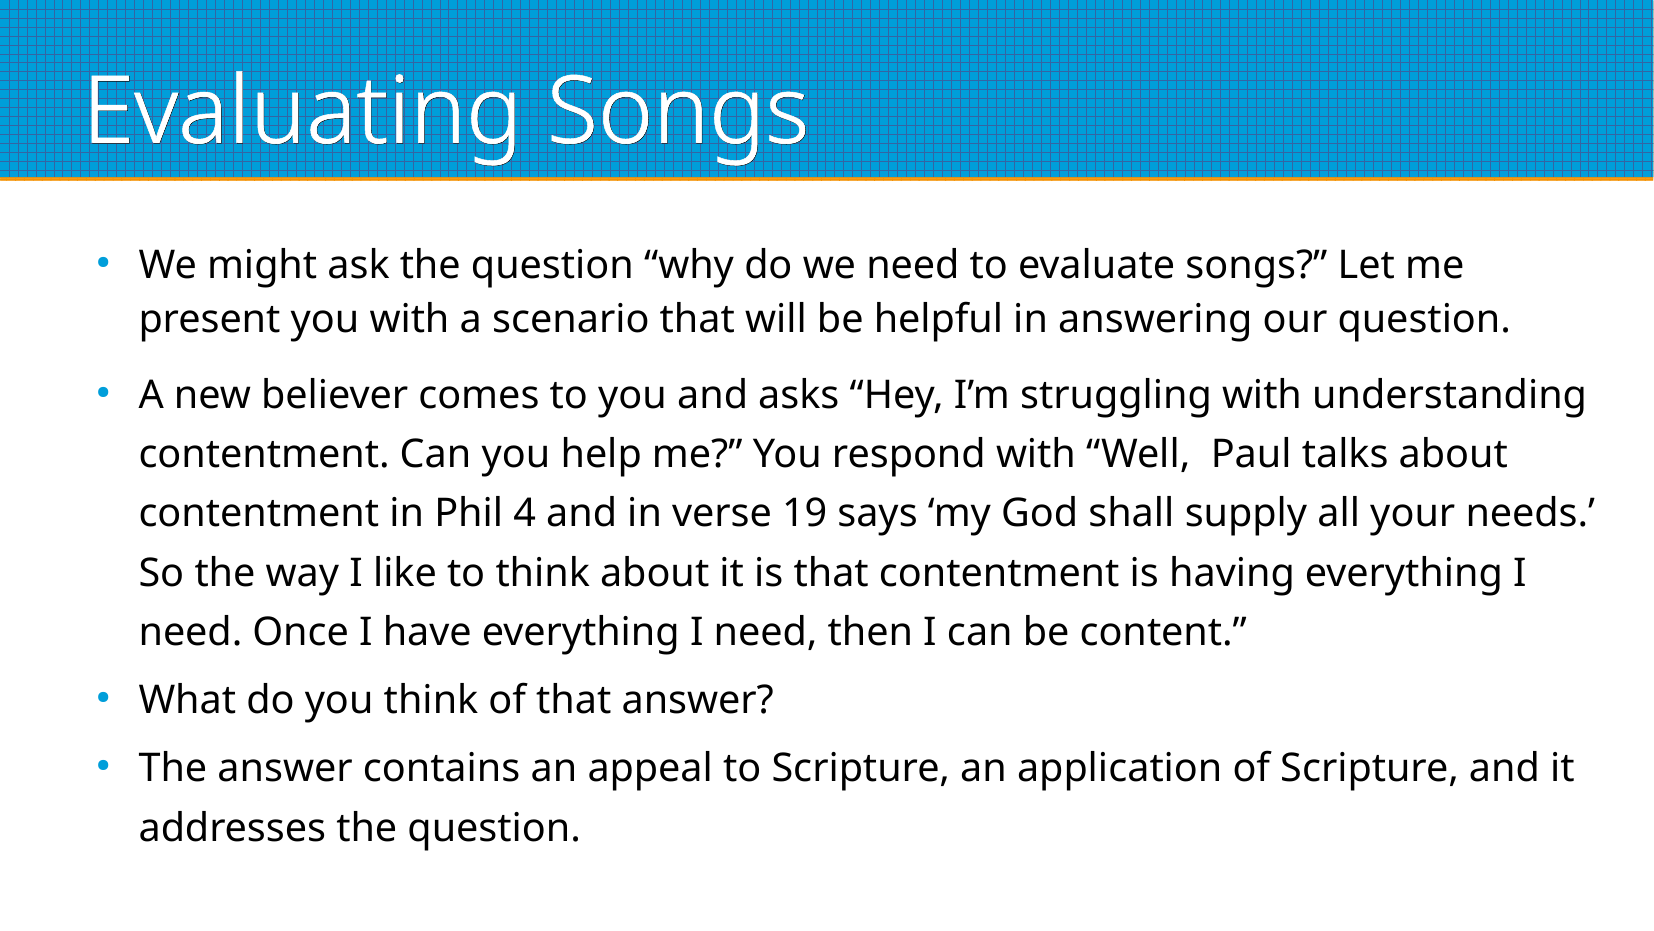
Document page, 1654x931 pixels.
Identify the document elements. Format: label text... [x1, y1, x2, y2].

title Evaluating Songs [82, 14, 1571, 171]
list We might ask the question “why do we need to evaluate songs?” Let me present you with a scenario that will be helpful in answering our question. A new believer comes to you and asks “Hey, I’m struggling with understanding contentment. Can you help me?” You respond with “Well, Paul talks about contentment in Phil 4 and in verse 19 says ‘my God shall supply all your needs.’ So the way I like to think about it is that contentment is having everything I need. Once I have everything I need, then I can be content.” What do you think of that answer? The answer contains an appeal to Scripture, an application of Scripture, and it addresses the question. [82, 236, 1613, 863]
